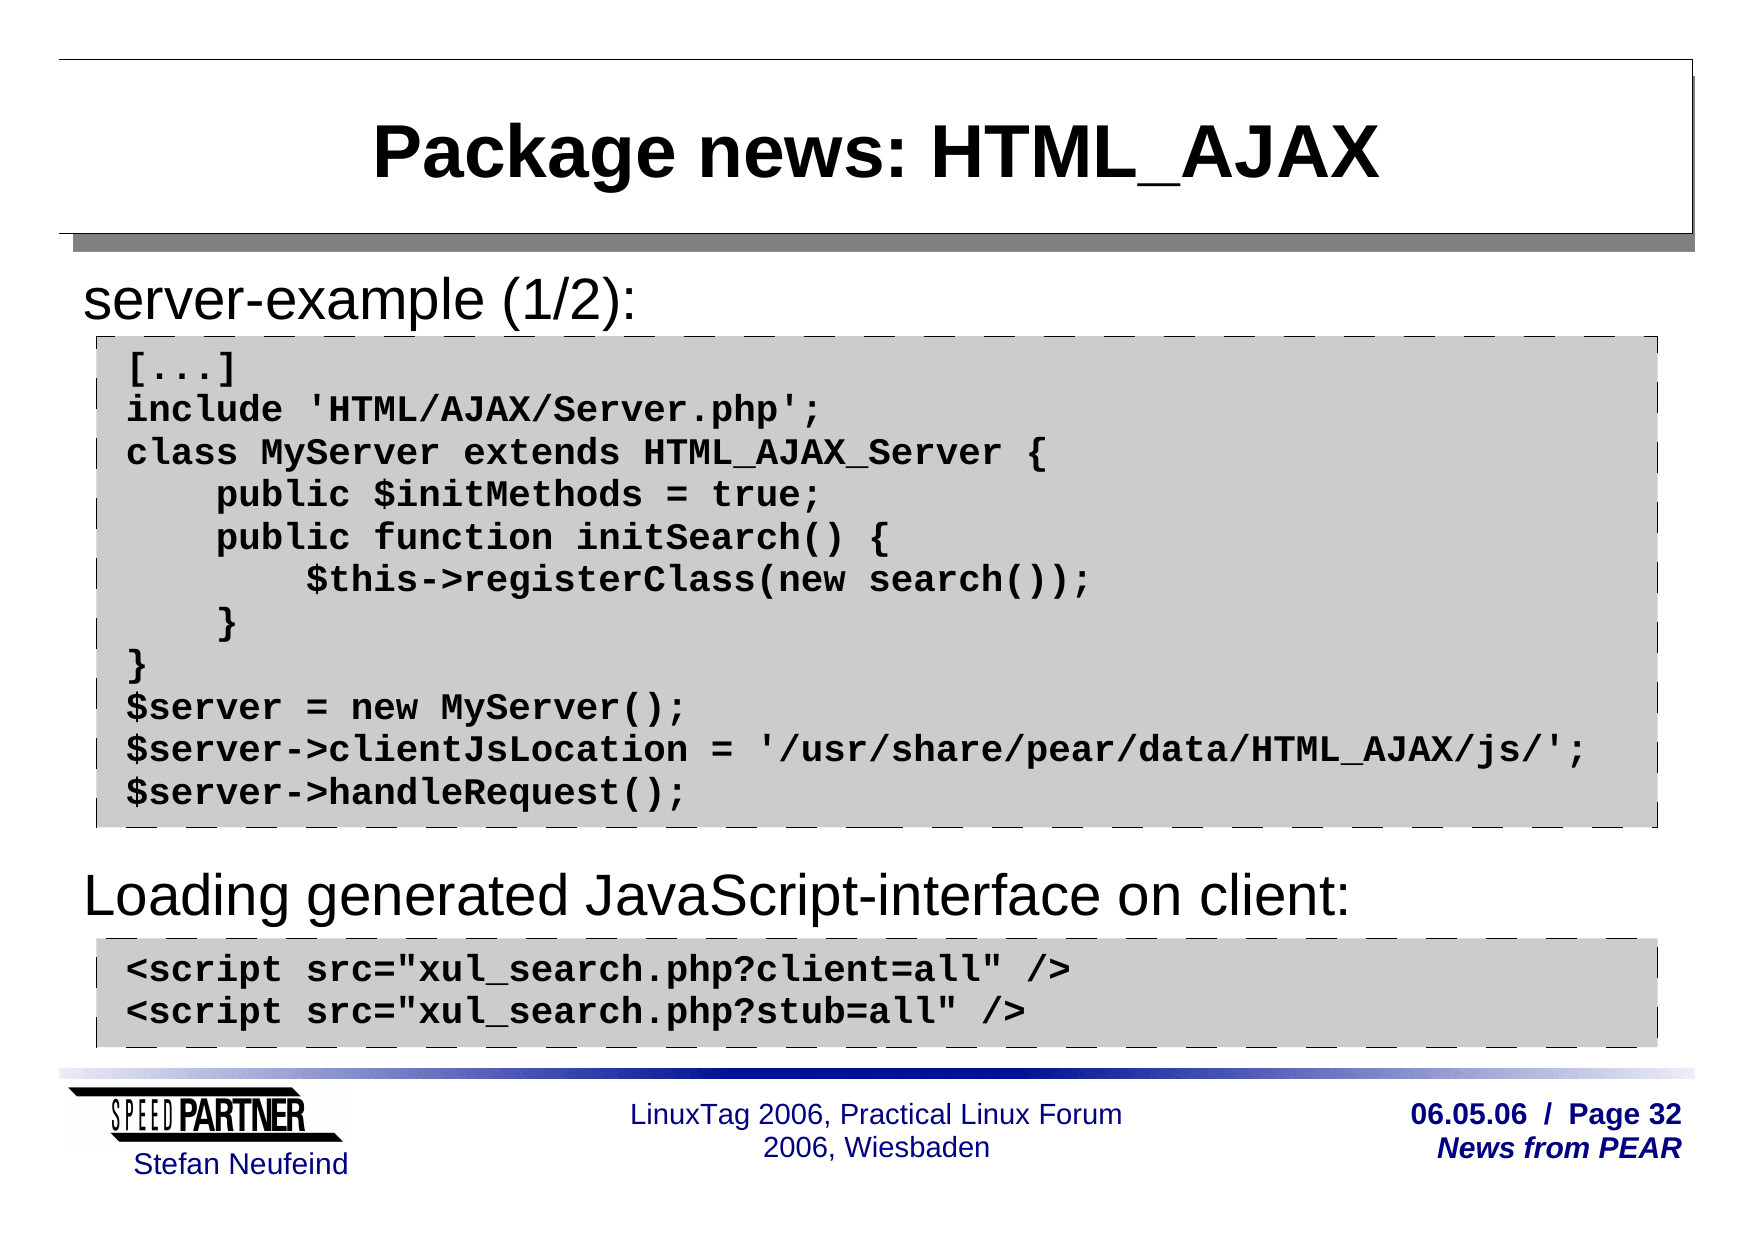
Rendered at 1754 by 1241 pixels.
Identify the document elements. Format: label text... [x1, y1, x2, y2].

text_box [...] include 'HTML/AJAX/Server.php'; class MyServer extends HTML_AJAX_Server { public $initMethods = true; public function initSearch() { $this->registerClass(new search()); } } $server = new MyServer(); $server->clientJsLocation = '/usr/share/pear/data/HTML_AJAX/js/'; $server->handleRequest(); [96, 336, 1658, 828]
title Package news: HTML_AJAX [59, 59, 1695, 244]
list server-example (1/2): Loading generated JavaScript-interface on client: [71, 266, 1695, 1049]
picture [64, 1082, 348, 1146]
picture [59, 1068, 1695, 1079]
text_box <script src="xul_search.php?client=all" /> <script src="xul_search.php?stub=all" /> [96, 938, 1658, 1048]
